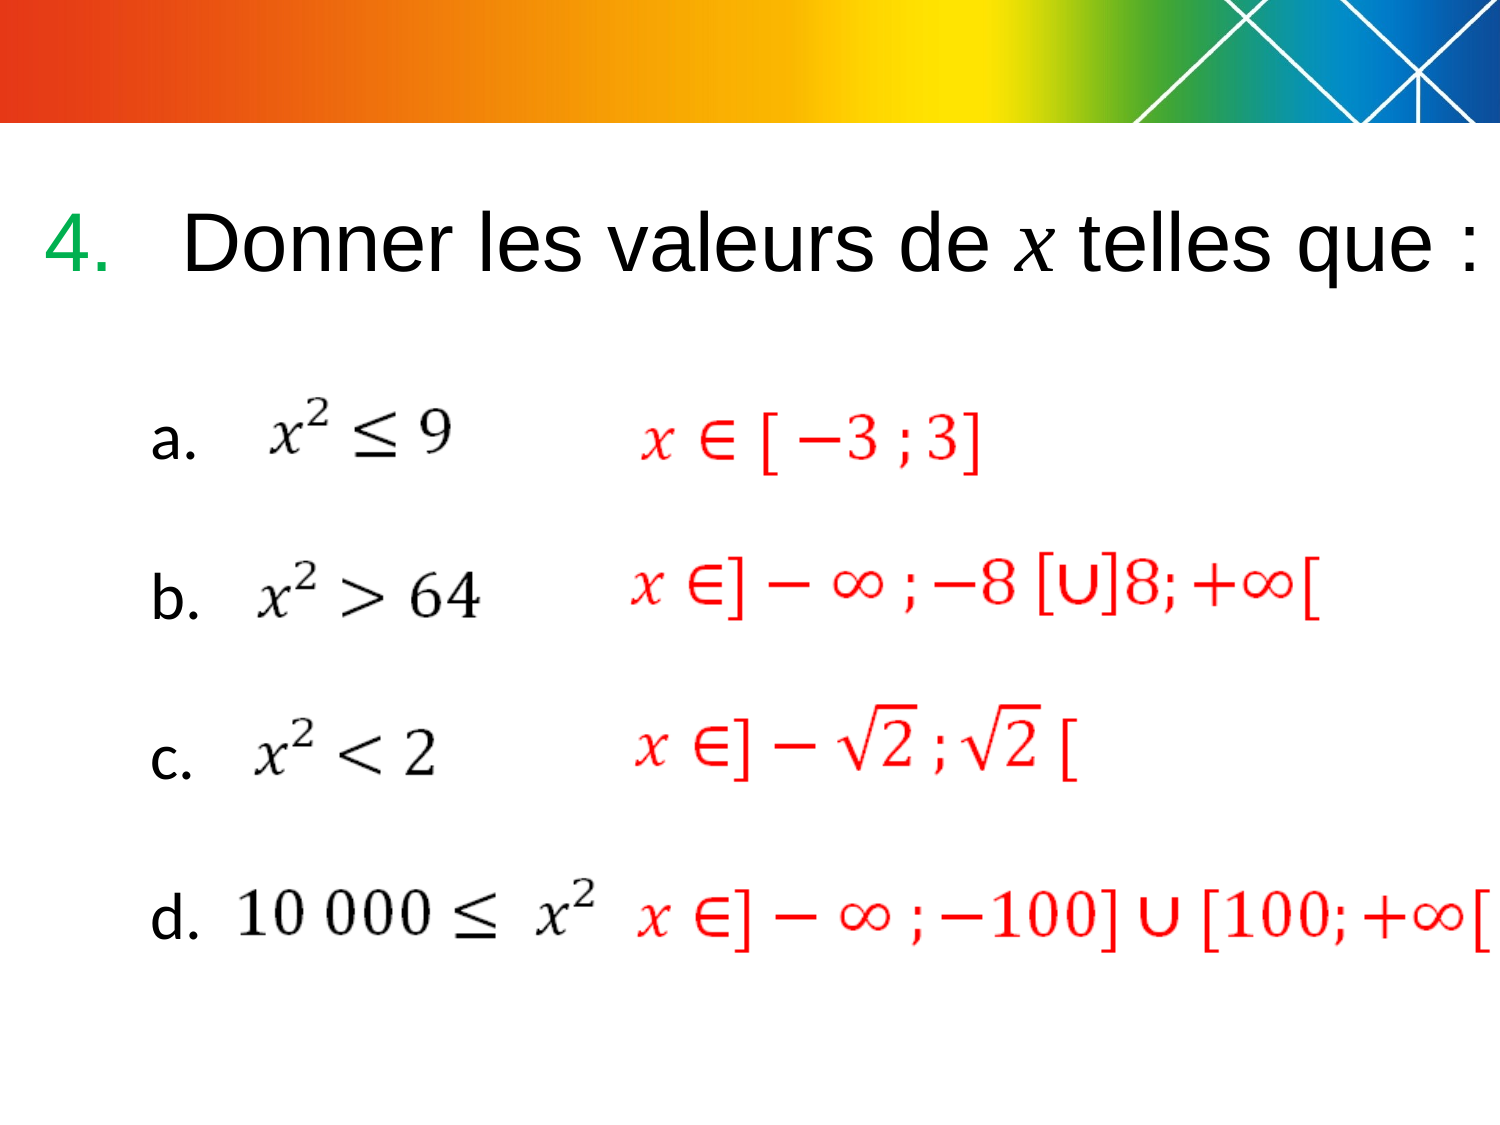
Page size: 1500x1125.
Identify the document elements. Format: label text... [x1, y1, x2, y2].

picture [620, 692, 1096, 801]
picture [230, 869, 1500, 972]
picture [0, 0, 1359, 123]
text_box a. b. c. d. [135, 385, 691, 1041]
picture [608, 538, 1343, 635]
picture [620, 397, 1003, 490]
picture [230, 550, 507, 643]
picture [1340, 0, 1500, 123]
picture [253, 385, 468, 477]
picture [230, 704, 453, 791]
title Donner les valeurs de x telles que : [29, 163, 1500, 305]
